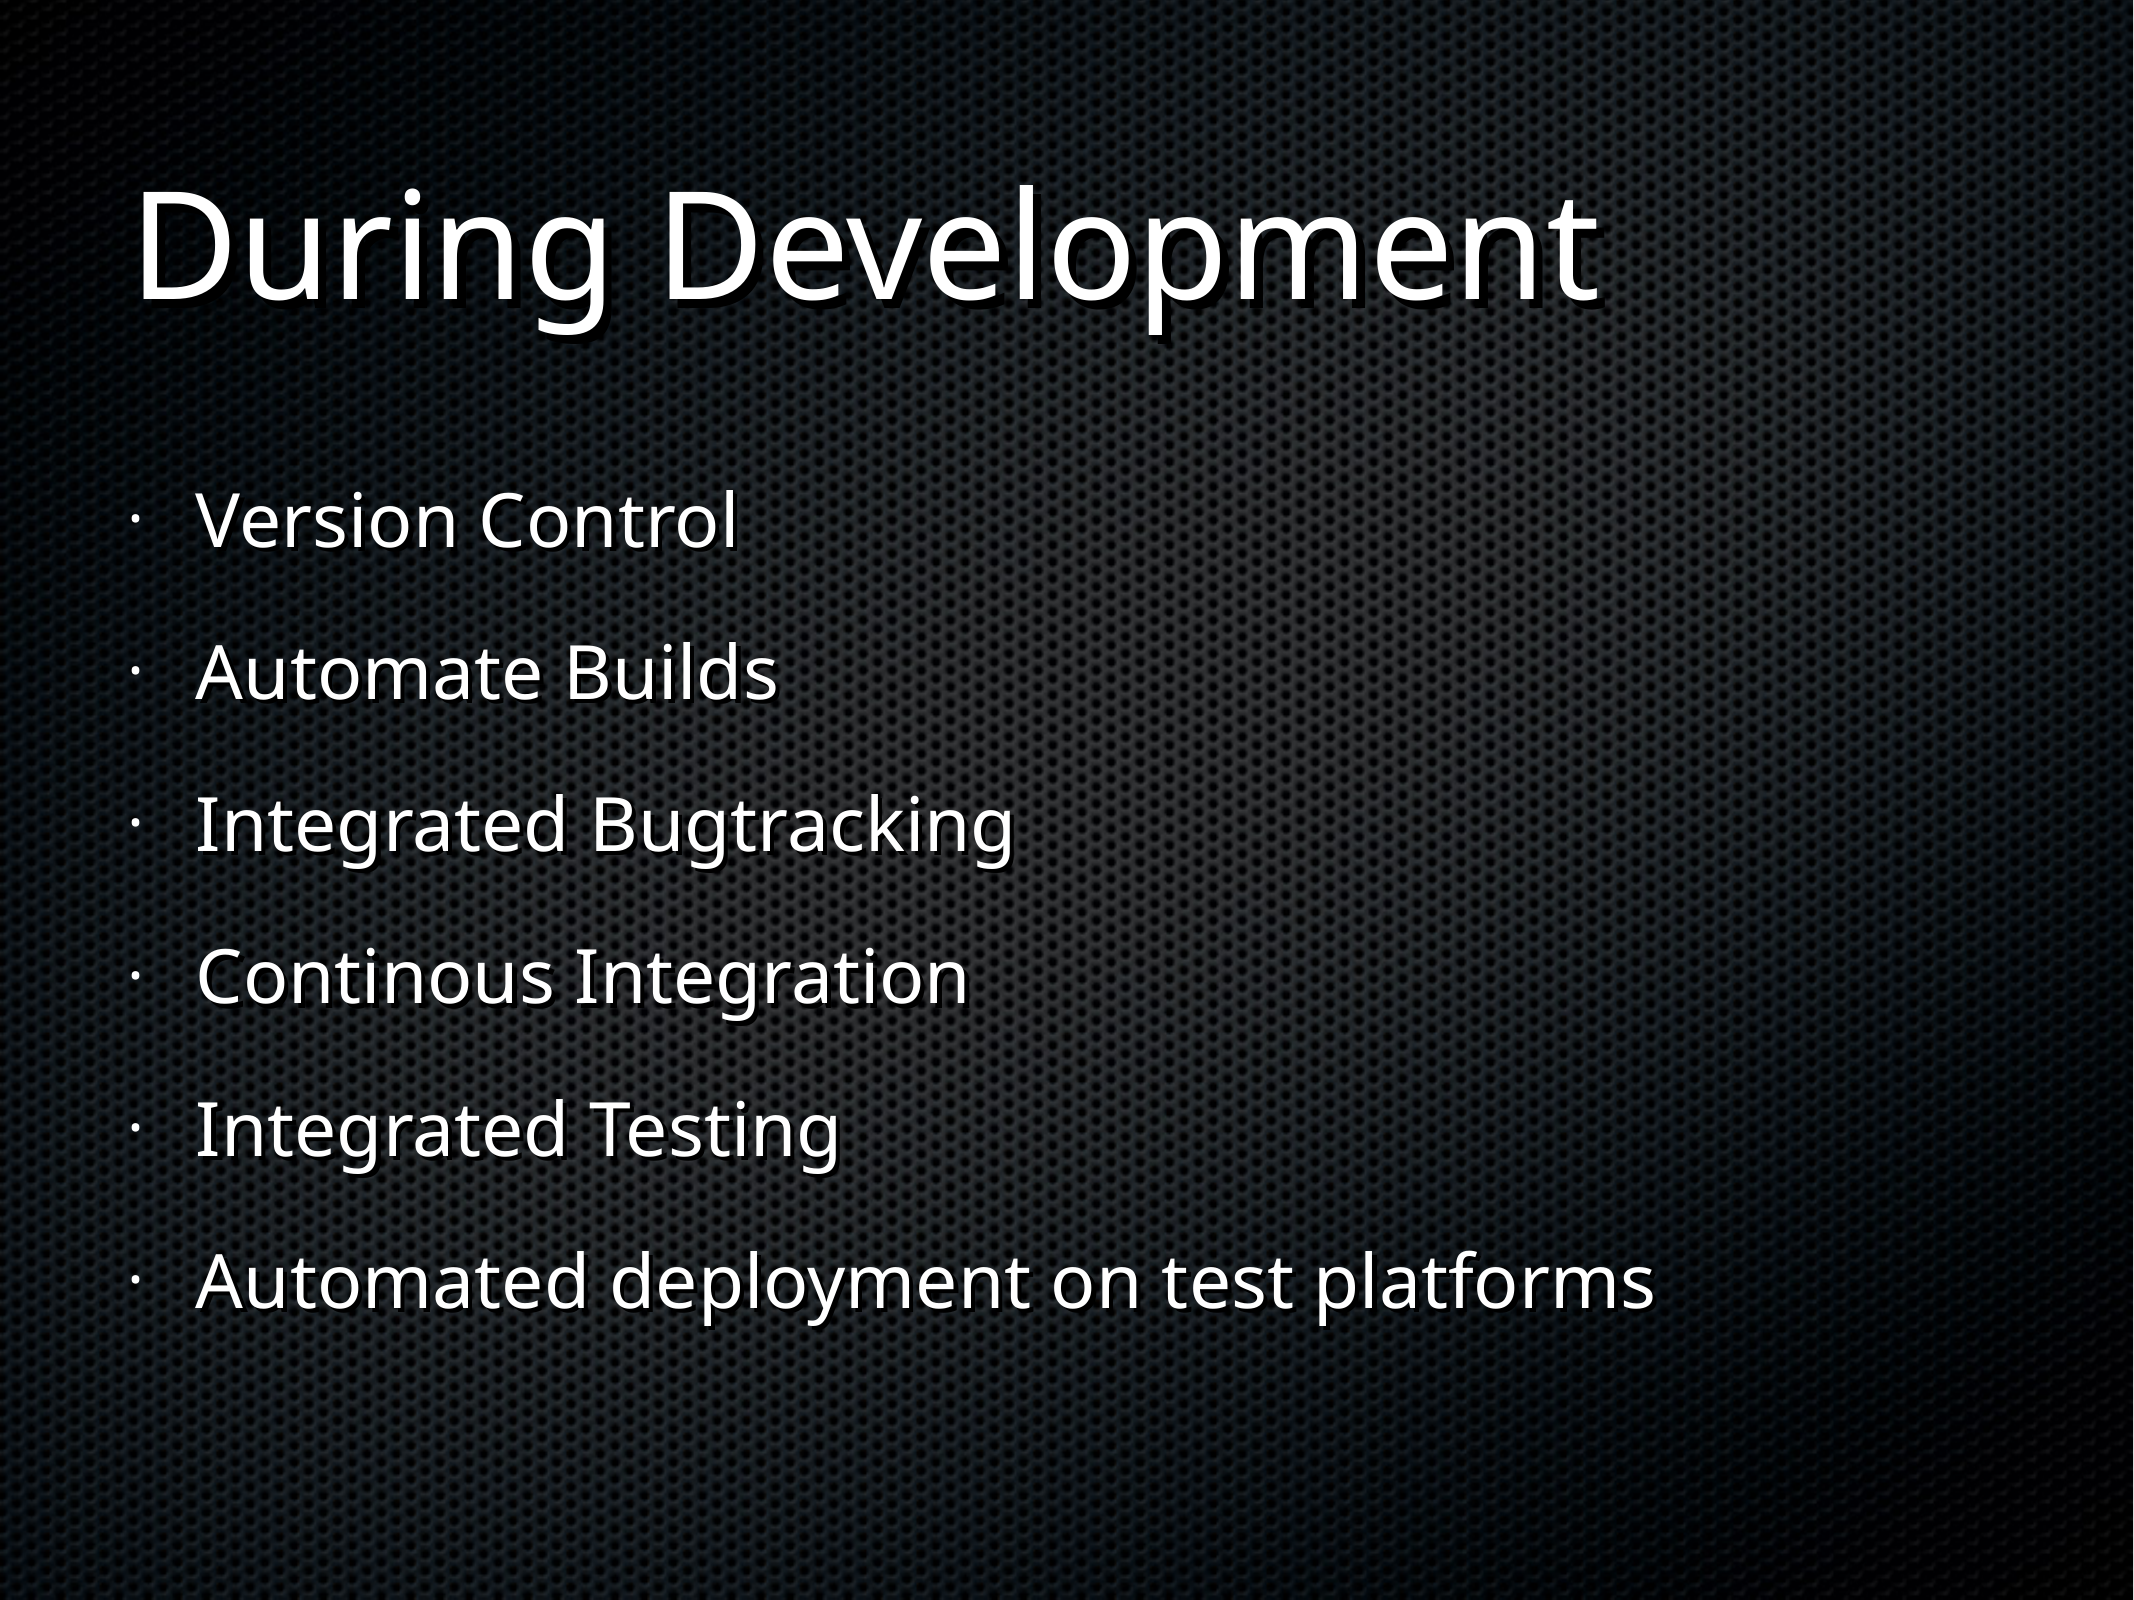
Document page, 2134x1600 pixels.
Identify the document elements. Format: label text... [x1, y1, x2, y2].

picture [0, 0, 2134, 1600]
title During Development [129, 41, 2005, 413]
subtitle Version Control Automate Builds Integrated Bugtracking Continous Integration Integrated Testing Automated deployment on test platforms [129, 413, 2005, 1537]
